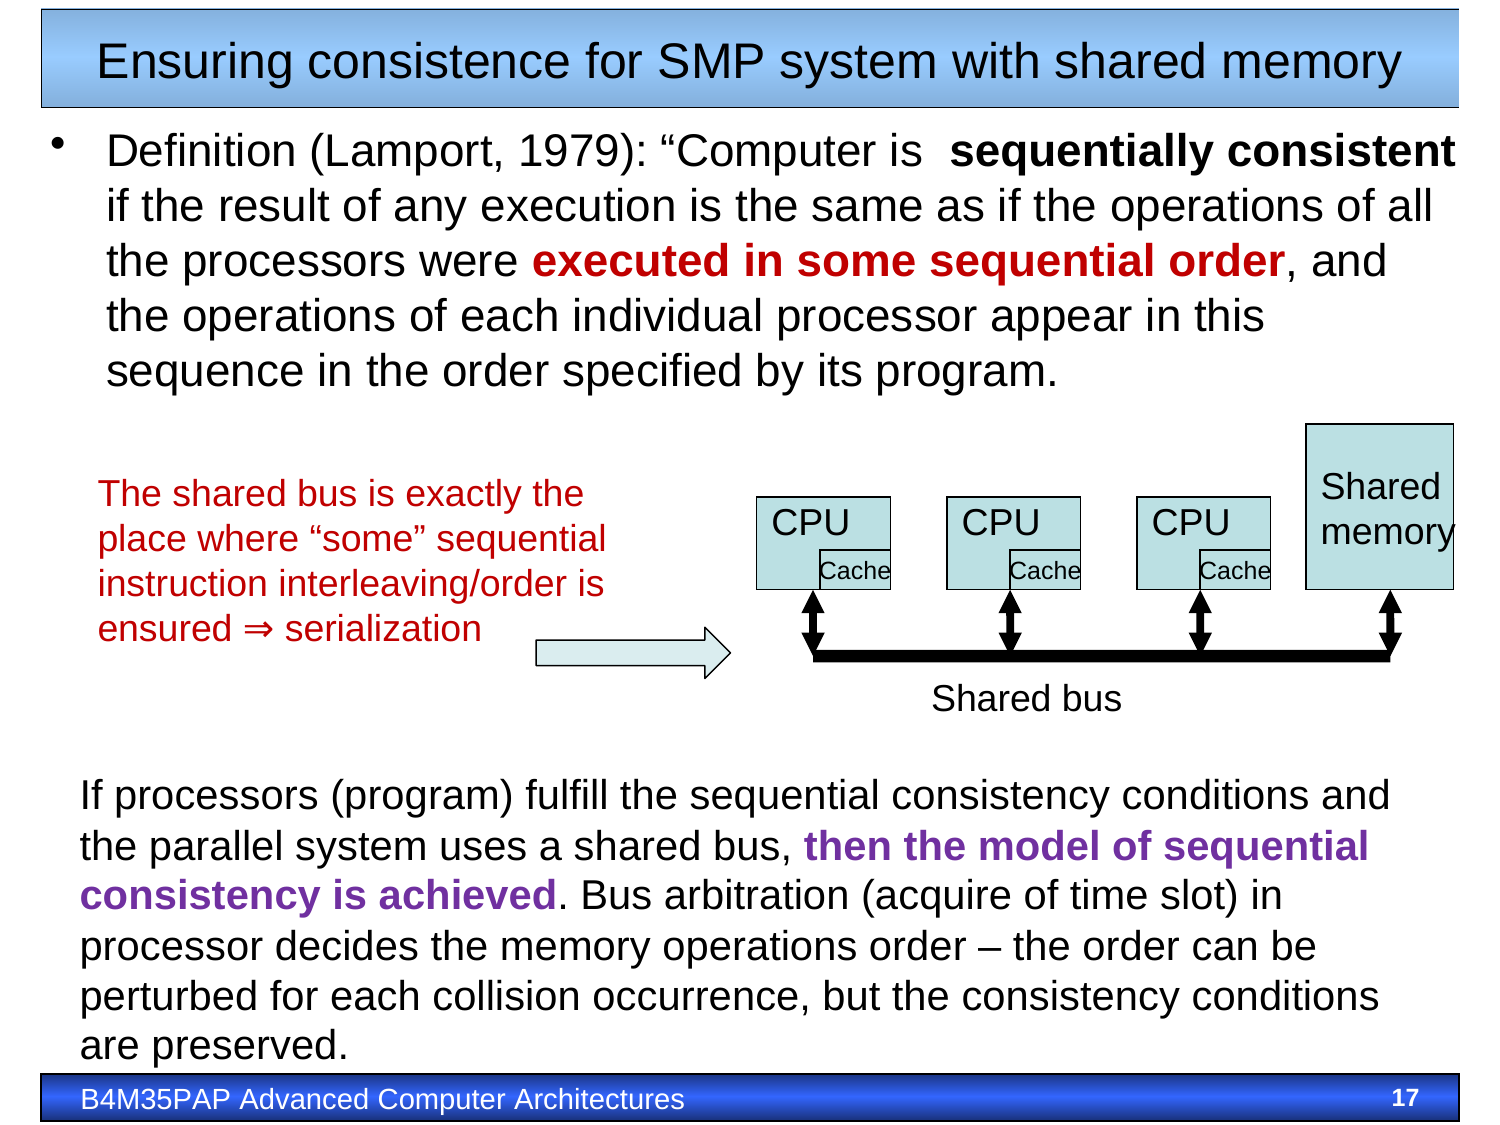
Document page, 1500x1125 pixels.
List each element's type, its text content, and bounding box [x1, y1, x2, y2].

text_box CPU [756, 497, 891, 590]
text_box Cache [1200, 550, 1271, 590]
title Ensuring consistence for SMP system with shared memory [41, 8, 1459, 108]
text_box Cache [820, 550, 891, 590]
text_box [536, 627, 731, 679]
text_box If processors (program) fulfill the sequential consistency conditions and the parallel system uses a shared bus, then the model of sequential consistency is achieved. Bus arbitration (acquire of time slot) in processor decides the memory operations order – the order can be perturbed for each collision occurrence, but the consistency conditions are preserved. [64, 760, 1436, 1023]
text_box Shared bus [916, 666, 1138, 727]
text_box CPU [946, 497, 1081, 590]
text_box Cache [1010, 550, 1081, 590]
text_box CPU [1136, 497, 1271, 590]
text_box Definition (Lamport, 1979): “Computer is sequentially consistent if the result of any execution is the same as if the operations of all the processors were executed in some sequential order, and the operations of each individual processor appear in this sequence in the order specified by its program. [35, 113, 1477, 433]
text_box Shared memory [1305, 424, 1454, 590]
text_box The shared bus is exactly the place where “some” sequential instruction interleaving/order is ensured ⇒ serialization [82, 461, 664, 657]
